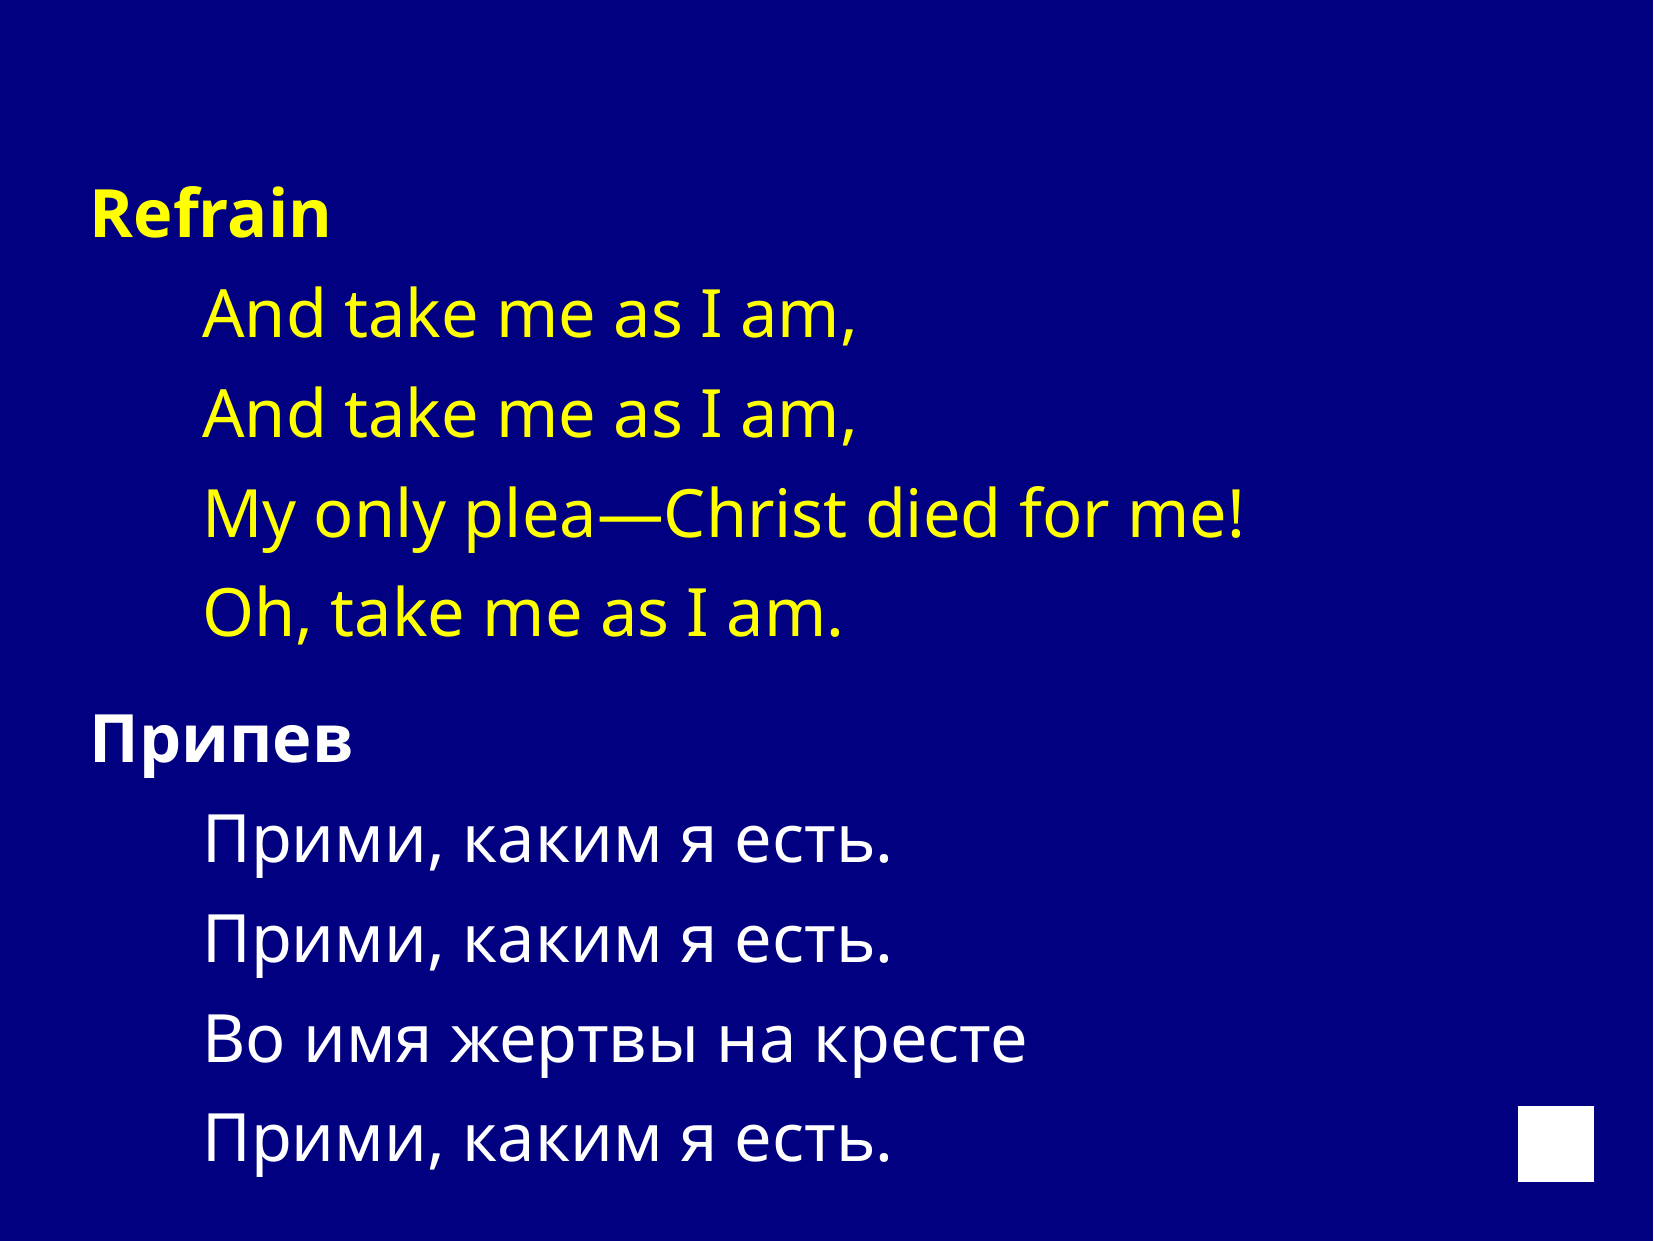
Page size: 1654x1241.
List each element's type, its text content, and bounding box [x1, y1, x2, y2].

text_box [1518, 1106, 1594, 1182]
text_box Припев Прими, каким я есть. Прими, каким я есть. Во имя жертвы на кресте Прими, каким я есть. [75, 675, 1576, 1163]
text_box Refrain And take me as I am, And take me as I am, My only plea—Christ died for me! Oh, take me as I am. [75, 150, 1576, 638]
